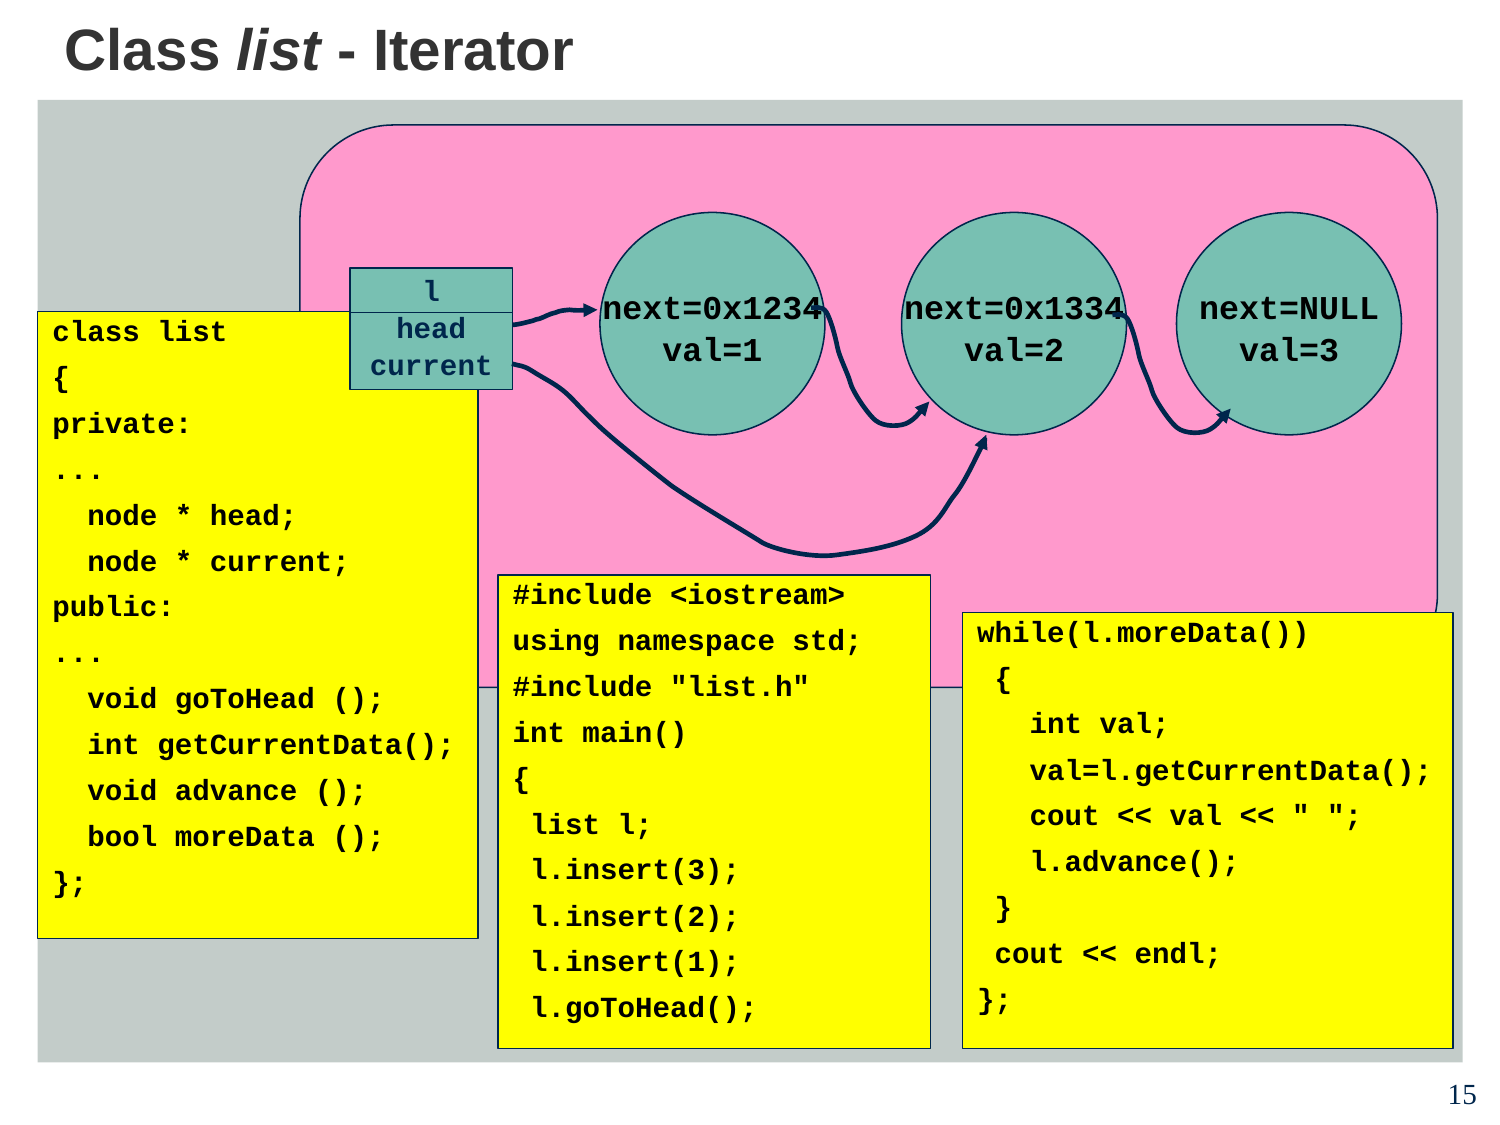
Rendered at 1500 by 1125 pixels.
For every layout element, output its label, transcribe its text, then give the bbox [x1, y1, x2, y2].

text_box while(l.moreData()) { int val; val=l.getCurrentData(); cout << val << " "; l.advance(); } cout << endl; }; [962, 612, 1454, 1088]
text_box l head current [349, 266, 513, 391]
list [37, 99, 1463, 1063]
text_box next=NULL val=3 [1181, 279, 1398, 385]
text_box [299, 124, 1438, 688]
list [931, 688, 962, 1063]
title Class list - Iterator [49, 0, 1450, 91]
list [479, 688, 497, 1063]
text_box next=0x1334 val=2 [900, 279, 1129, 385]
text_box next=0x1234 val=1 [598, 279, 827, 385]
text_box class list { private: ... node * head; node * current; public: ... void goToHead (); int getCurrentData(); void advance (); bool moreData (); }; [37, 311, 479, 1125]
text_box #include <iostream> using namespace std; #include "list.h" int main() { list l; l.insert(3); l.insert(2); l.insert(1); l.goToHead(); [497, 574, 931, 1069]
